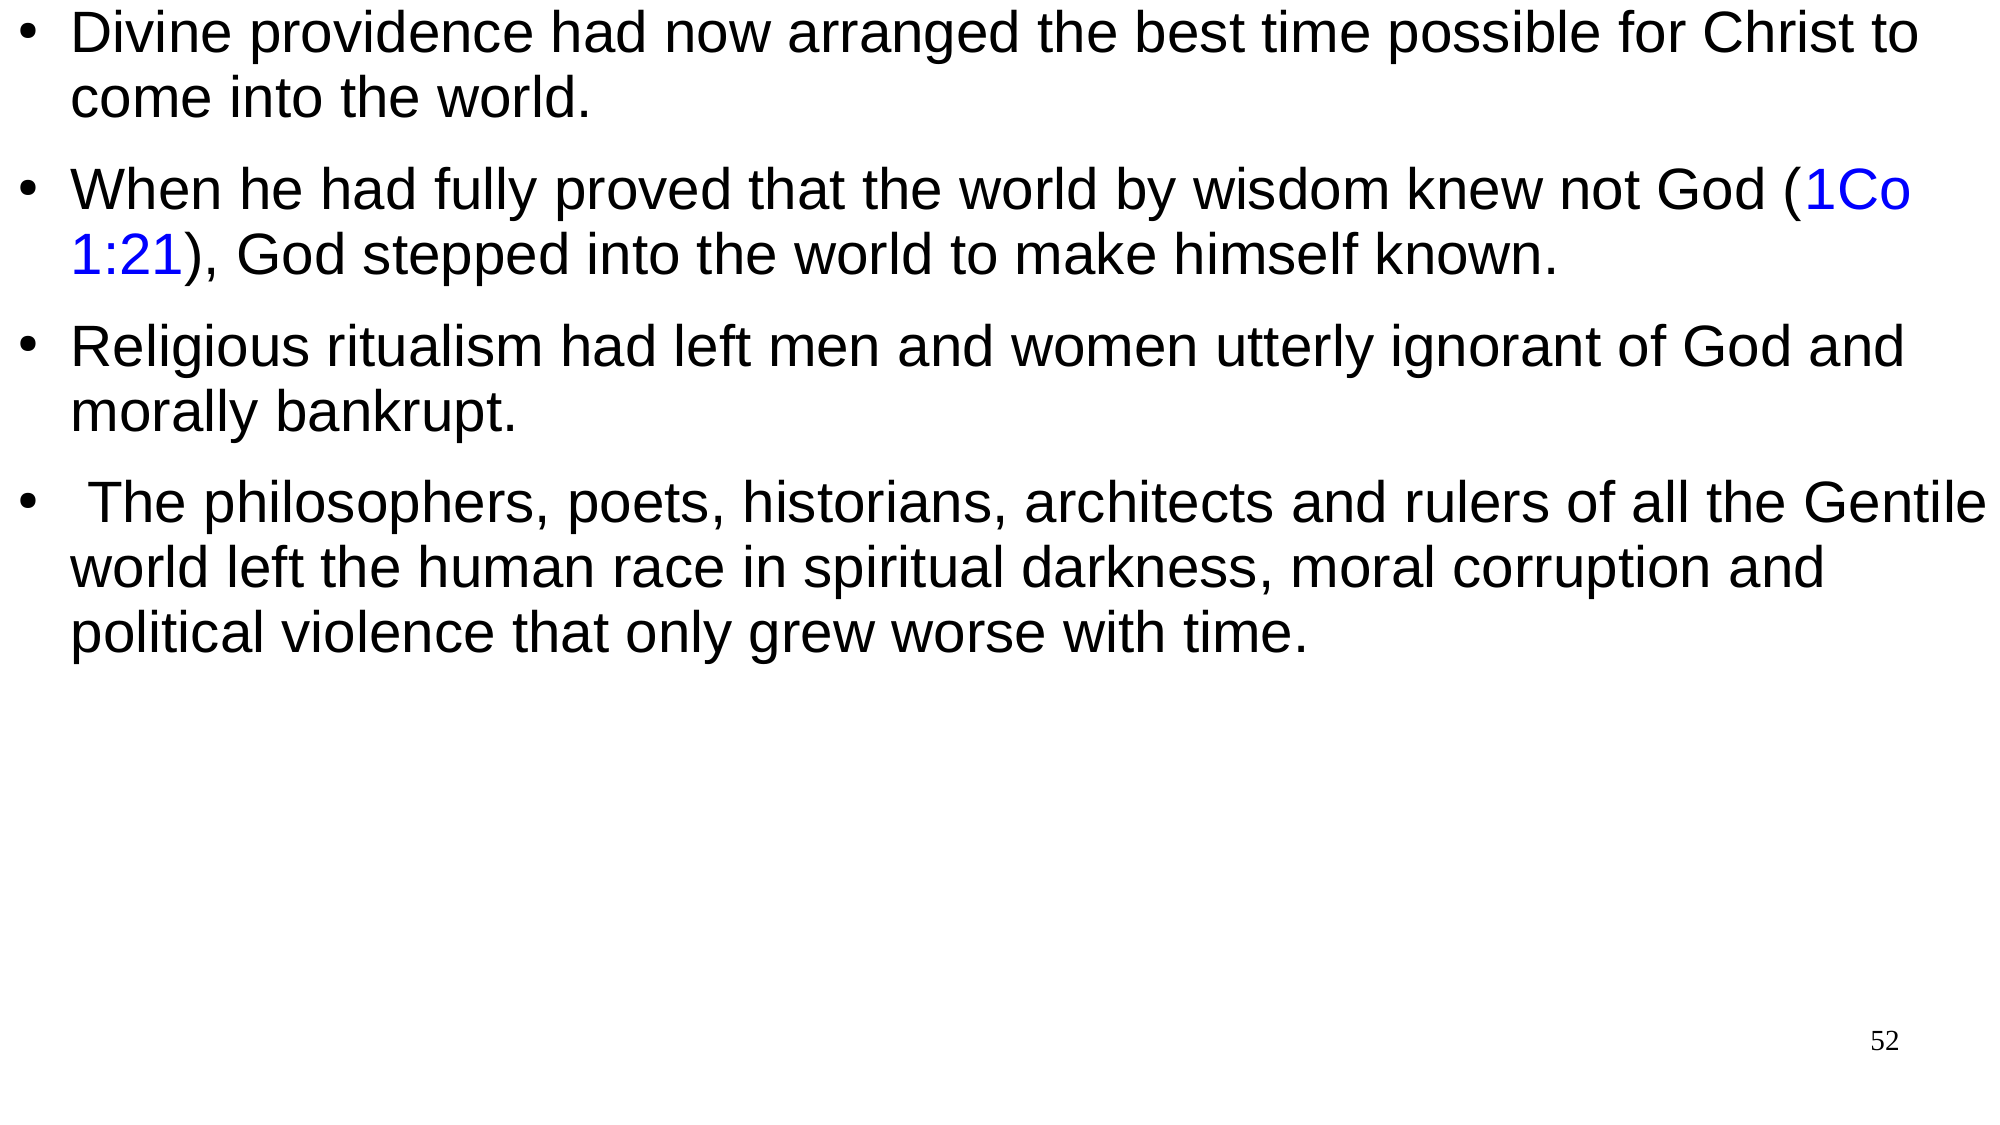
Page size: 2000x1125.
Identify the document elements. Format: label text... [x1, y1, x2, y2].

list Divine providence had now arranged the best time possible for Christ to come into the world. When he had fully proved that the world by wisdom knew not God (1Co 1:21), God stepped into the world to make himself known. Religious ritualism had left men and women utterly ignorant of God and morally bankrupt. The philosophers, poets, historians, architects and rulers of all the Gentile world left the human race in spiritual darkness, moral corruption and political violence that only grew worse with time. [0, 0, 1996, 1123]
